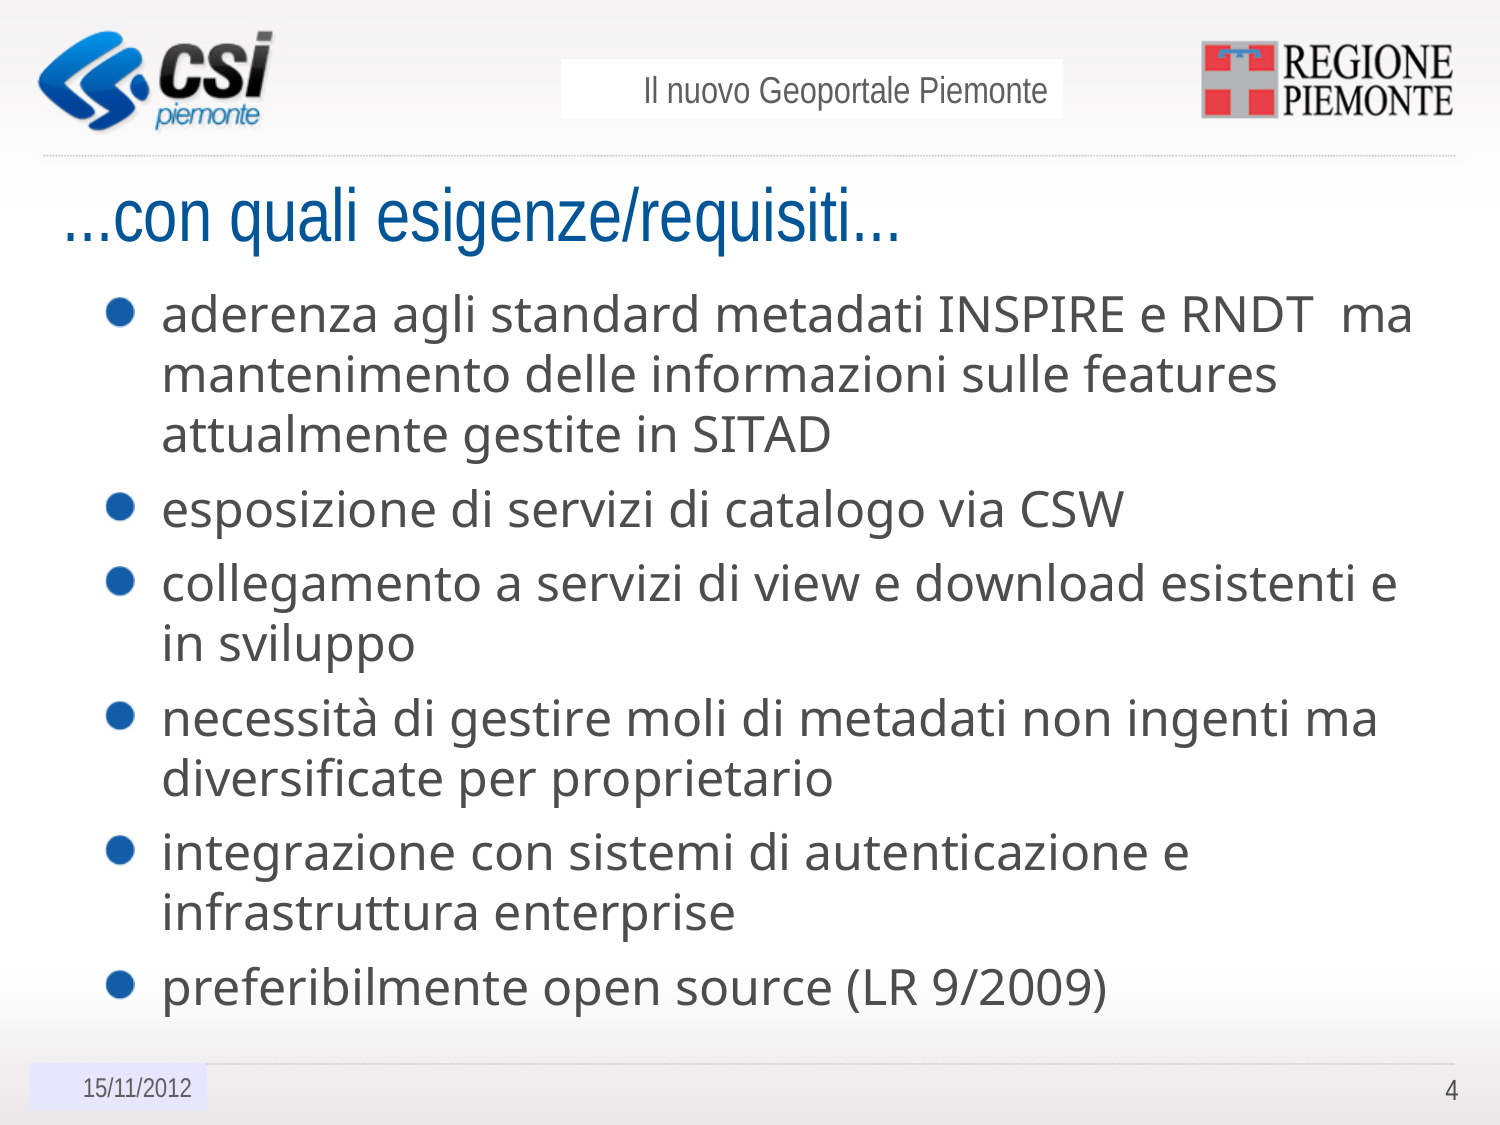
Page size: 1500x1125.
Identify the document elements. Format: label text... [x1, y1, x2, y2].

text_box 15/11/2012 [29, 1063, 207, 1111]
picture [0, 0, 1500, 1125]
text_box Il nuovo Geoportale Piemonte [561, 59, 1063, 119]
title ...con quali esigenze/requisiti... [47, 158, 1447, 370]
list aderenza agli standard metadati INSPIRE e RNDT ma mantenimento delle informazioni sulle features attualmente gestite in SITAD esposizione di servizi di catalogo via CSW collegamento a servizi di view e download esistenti e in sviluppo necessità di gestire moli di metadati non ingenti ma diversificate per proprietario integrazione con sistemi di autenticazione e infrastruttura enterprise preferibilmente open source (LR 9/2009) [90, 274, 1449, 1023]
